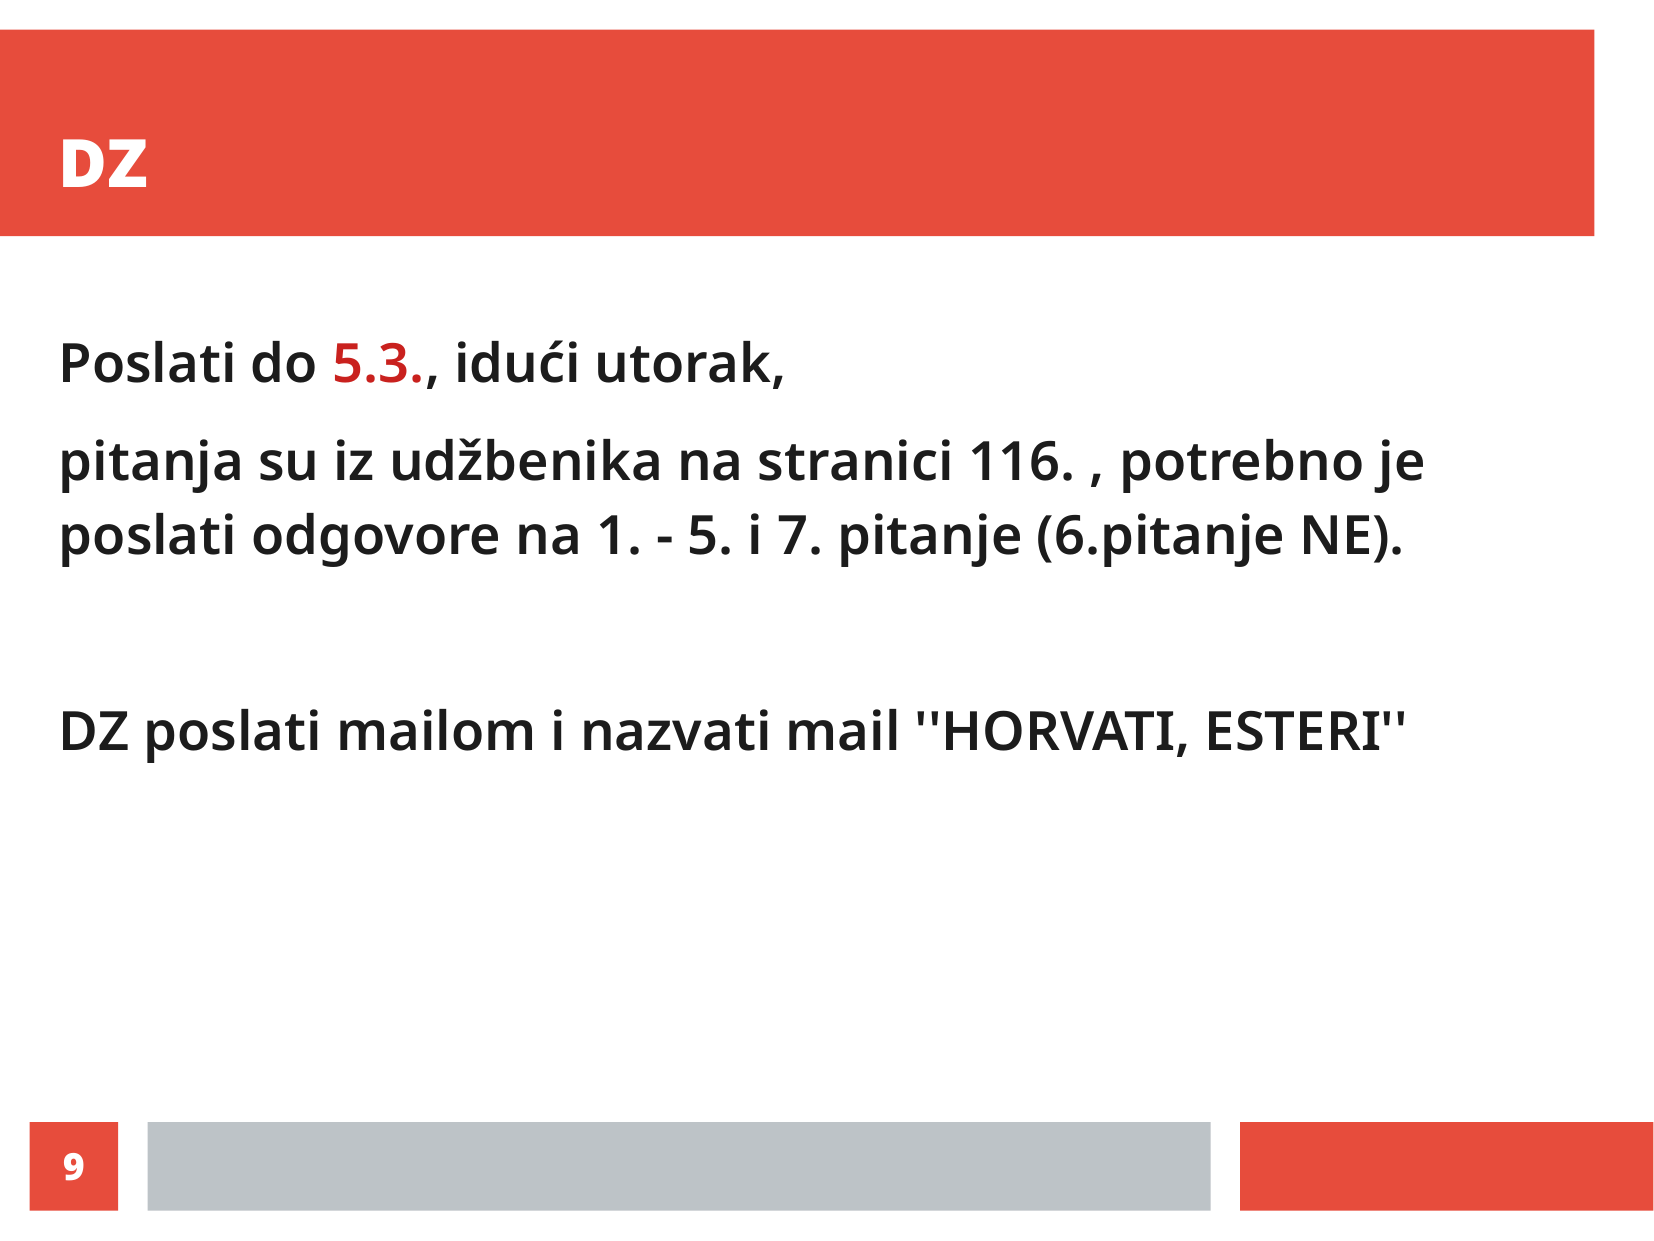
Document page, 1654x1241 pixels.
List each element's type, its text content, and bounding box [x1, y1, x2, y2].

title DZ [59, 59, 1595, 207]
list Poslati do 5.3., idući utorak, pitanja su iz udžbenika na stranici 116. , potrebno je poslati odgovore na 1. - 5. i 7. pitanje (6.pitanje NE). DZ poslati mailom i nazvati mail ''HORVATI, ESTERI'' [59, 324, 1565, 1093]
